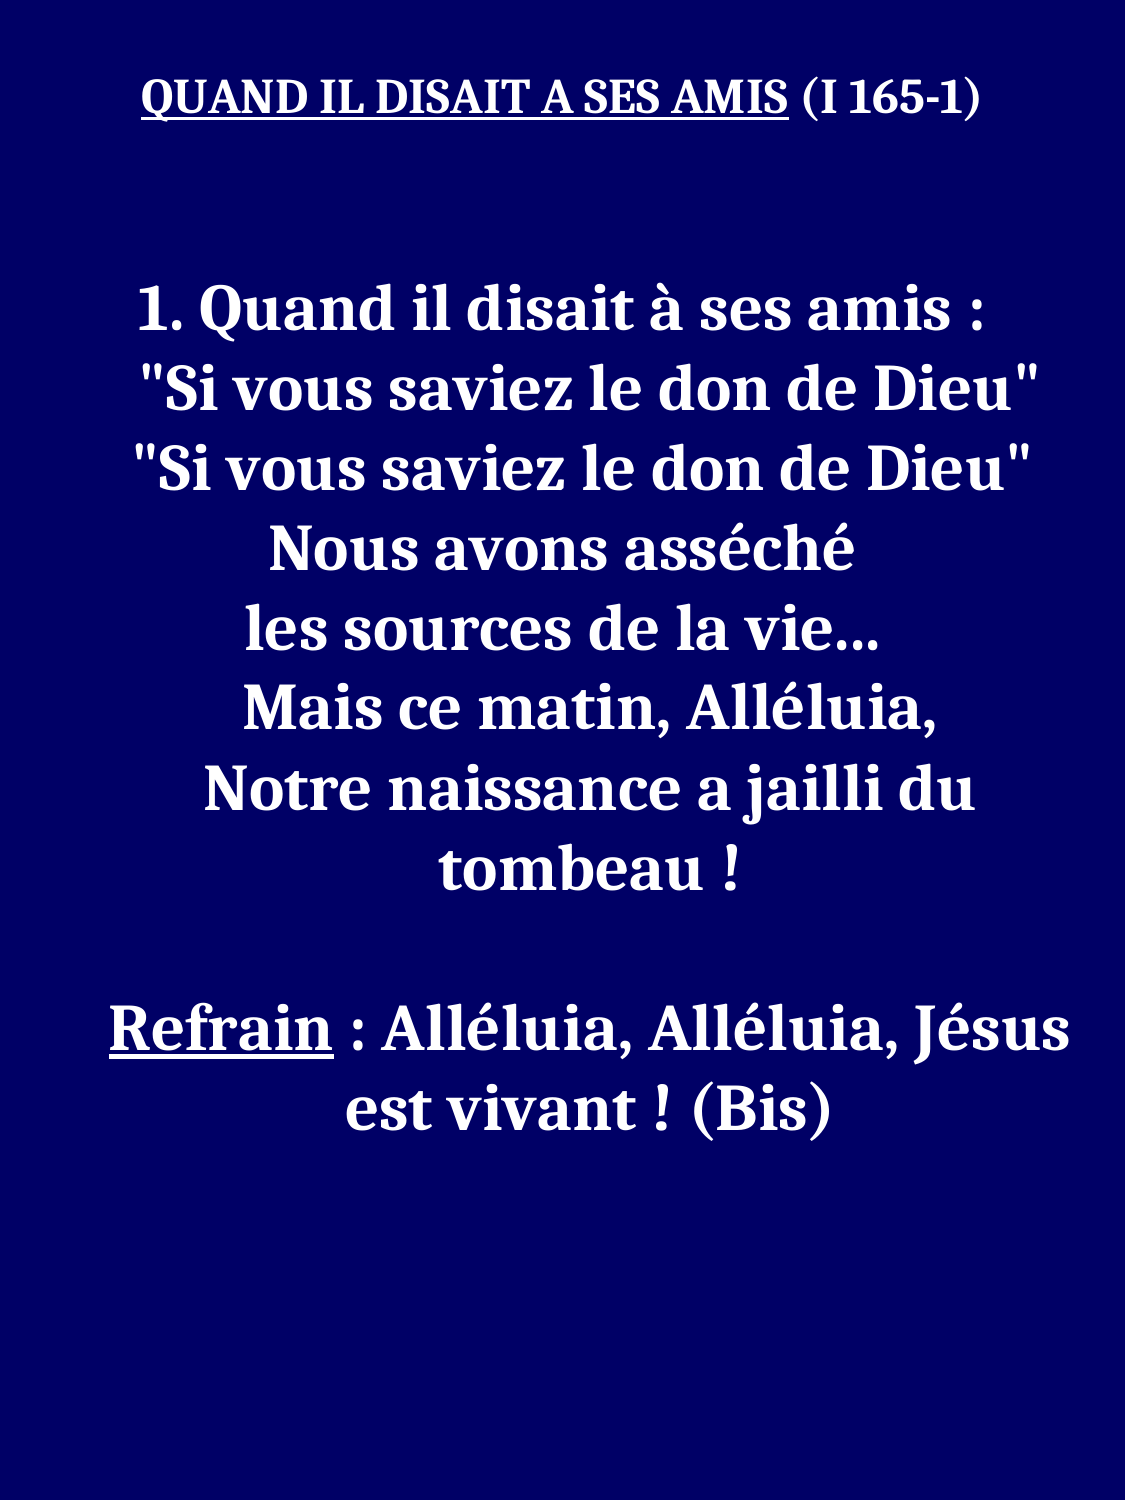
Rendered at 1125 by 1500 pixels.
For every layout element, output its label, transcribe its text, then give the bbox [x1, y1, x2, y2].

text_box QUAND IL DISAIT A SES AMIS (I 165-1) 1. Quand il disait à ses amis : "Si vous saviez le don de Dieu" "Si vous saviez le don de Dieu" Nous avons asséché les sources de la vie... Mais ce matin, Alléluia, Notre naissance a jailli du tombeau ! Refrain : Alléluia, Alléluia, Jésus est vivant ! (Bis) [0, 56, 1125, 1500]
